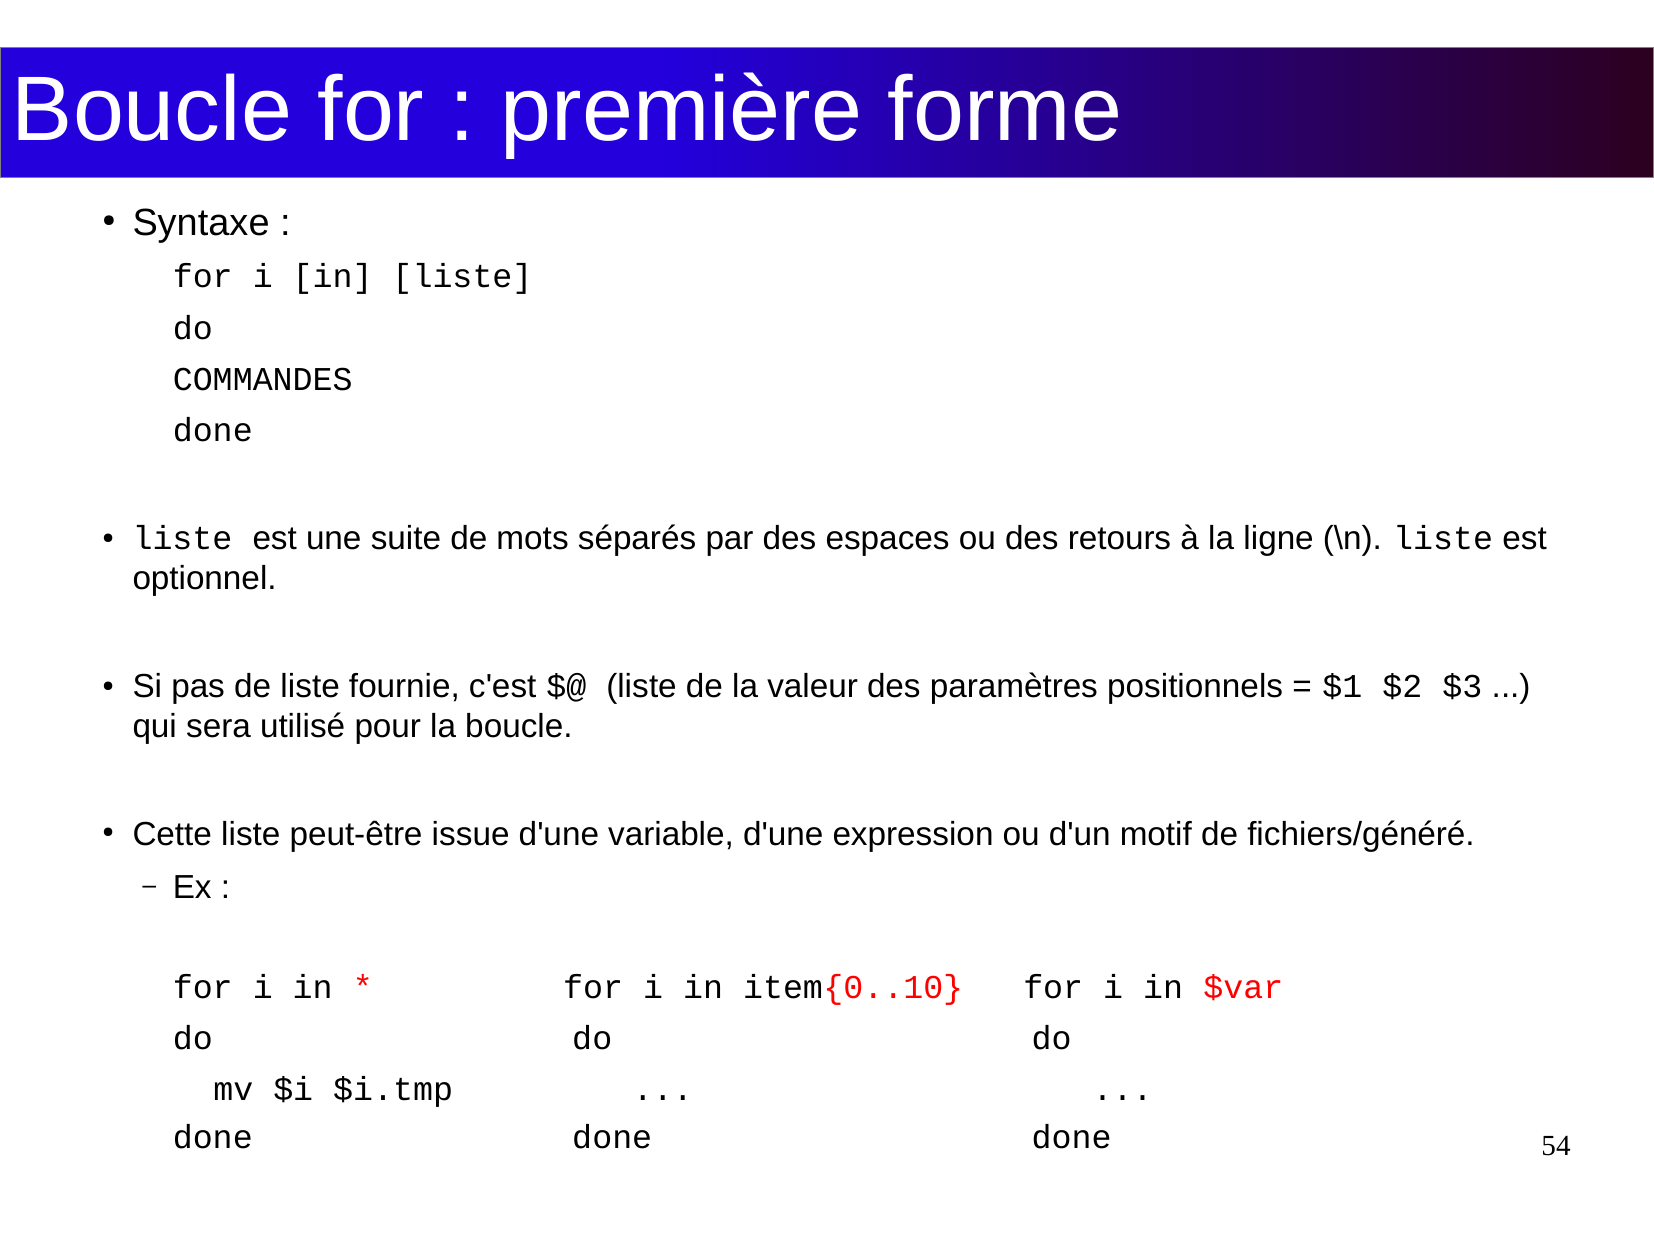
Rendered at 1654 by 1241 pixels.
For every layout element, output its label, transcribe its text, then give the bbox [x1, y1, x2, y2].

title Boucle for : première forme [11, 5, 1642, 213]
list Syntaxe : for i [in] [liste] do COMMANDES done liste est une suite de mots séparés par des espaces ou des retours à la ligne (\n). liste est optionnel. Si pas de liste fournie, c'est $@ (liste de la valeur des paramètres positionnels = $1 $2 $3 ...) qui sera utilisé pour la boucle. Cette liste peut-être issue d'une variable, d'une expression ou d'un motif de fichiers/généré. Ex : for i in * for i in item{0..10} for i in $var do do do mv $i $i.tmp ... ... done done done [92, 200, 1548, 1163]
